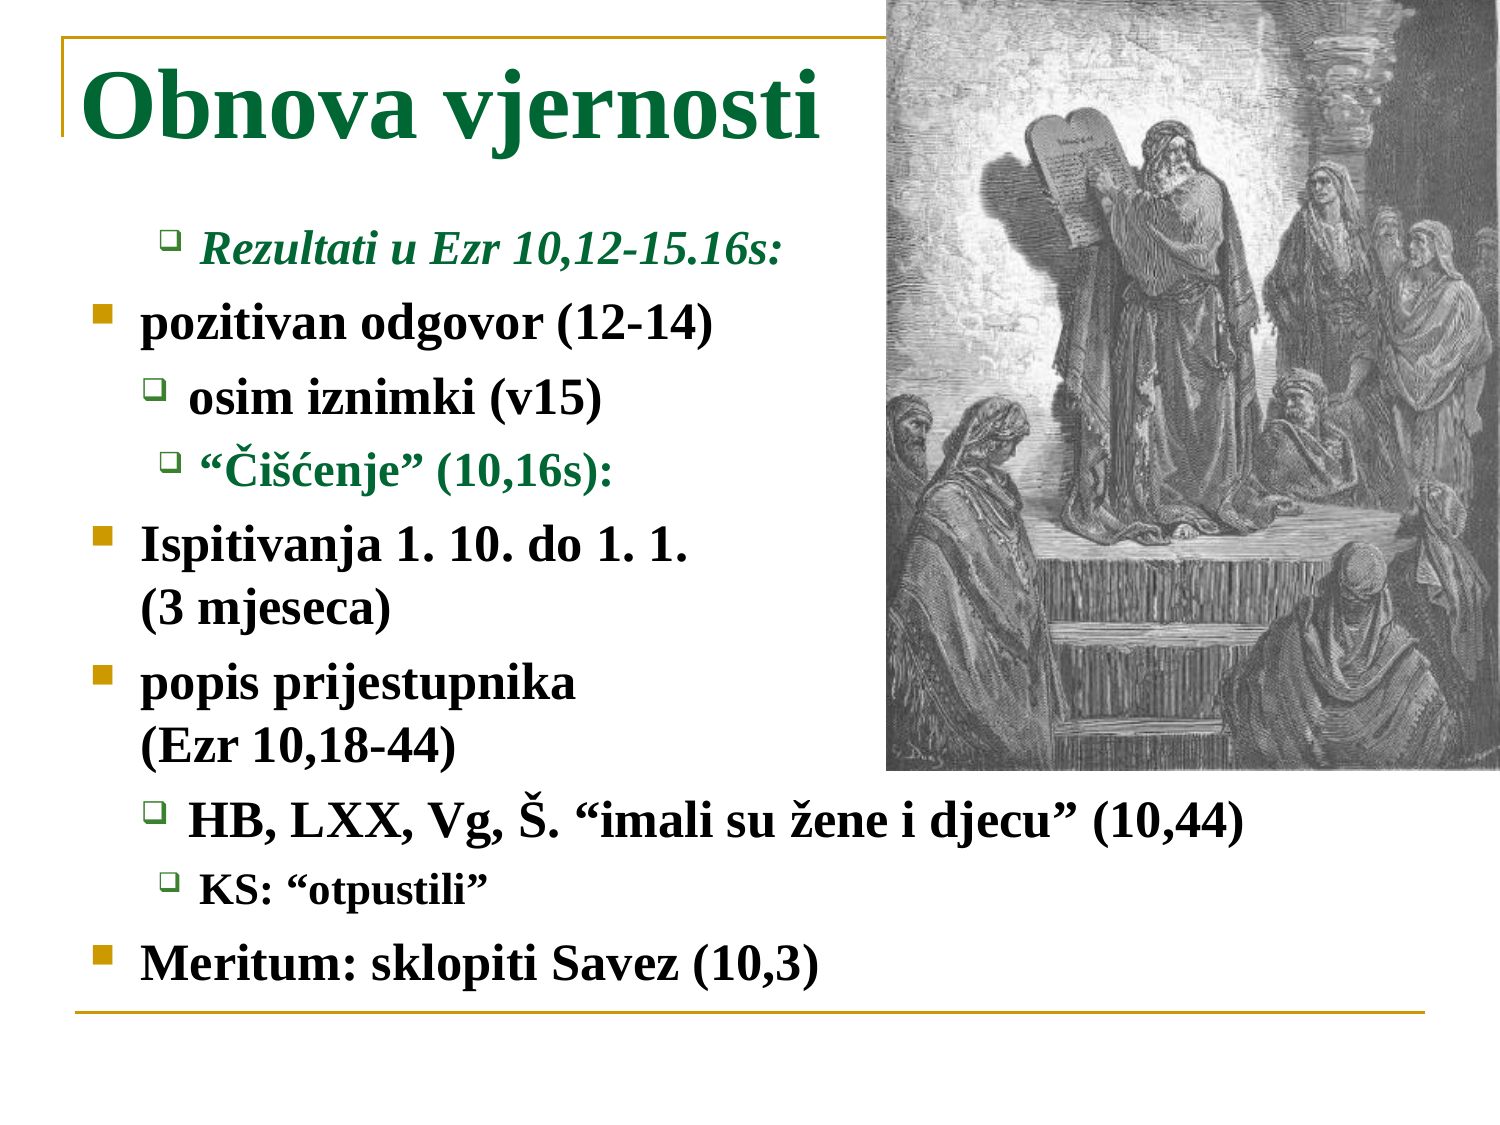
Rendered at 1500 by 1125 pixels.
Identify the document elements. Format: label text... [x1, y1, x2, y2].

picture [886, 0, 1500, 771]
list Rezultati u Ezr 10,12-15.16s: pozitivan odgovor (12-14) osim iznimki (v15) “Čišćenje” (10,16s): Ispitivanja 1. 10. do 1. 1. (3 mjeseca) popis prijestupnika (Ezr 10,18-44) HB, LXX, Vg, Š. “imali su žene i djecu” (10,44) KS: “otpustili” Meritum: sklopiti Savez (10,3) [75, 207, 1426, 1006]
title Obnova vjernosti [64, 31, 886, 218]
